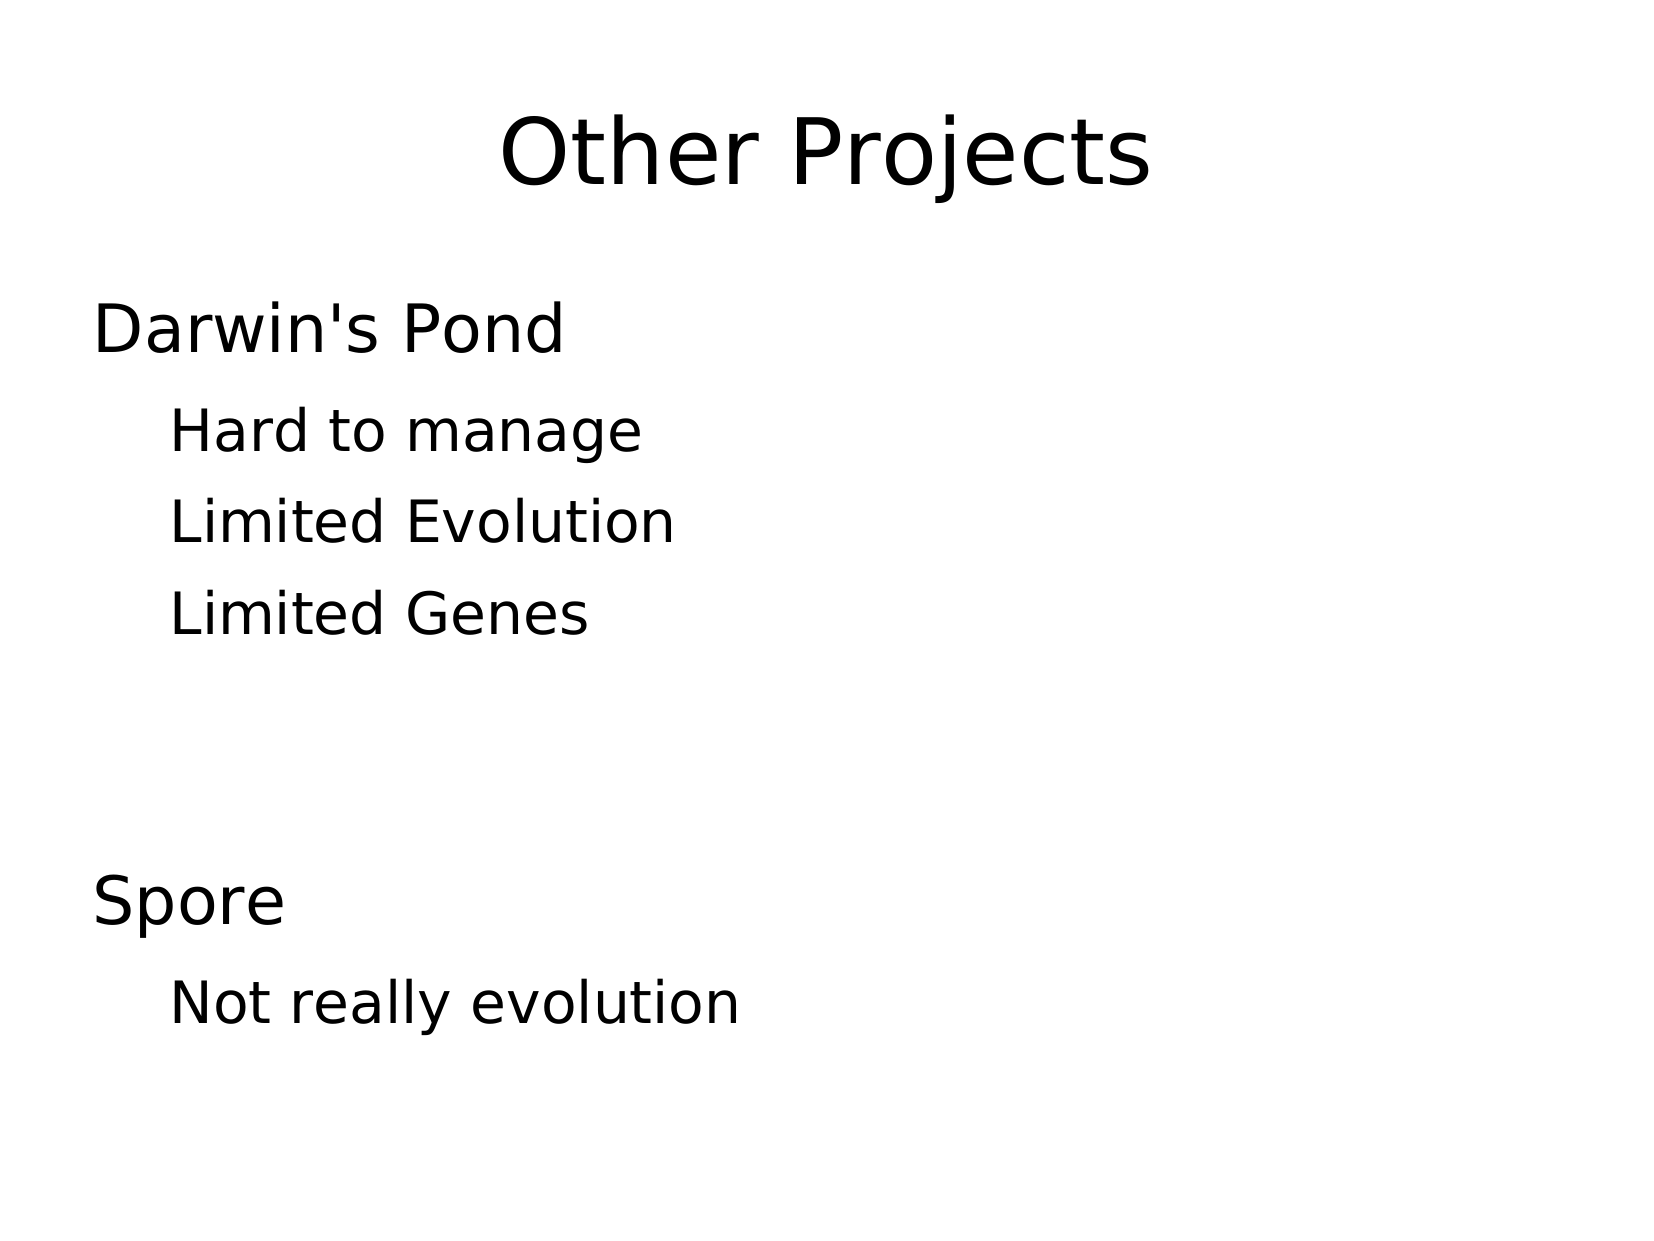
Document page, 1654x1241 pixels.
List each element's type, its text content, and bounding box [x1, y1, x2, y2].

list Darwin's Pond Hard to manage Limited Evolution Limited Genes [75, 290, 1564, 649]
title Other Projects [82, 49, 1571, 257]
list Spore Not really evolution [75, 862, 1564, 1038]
